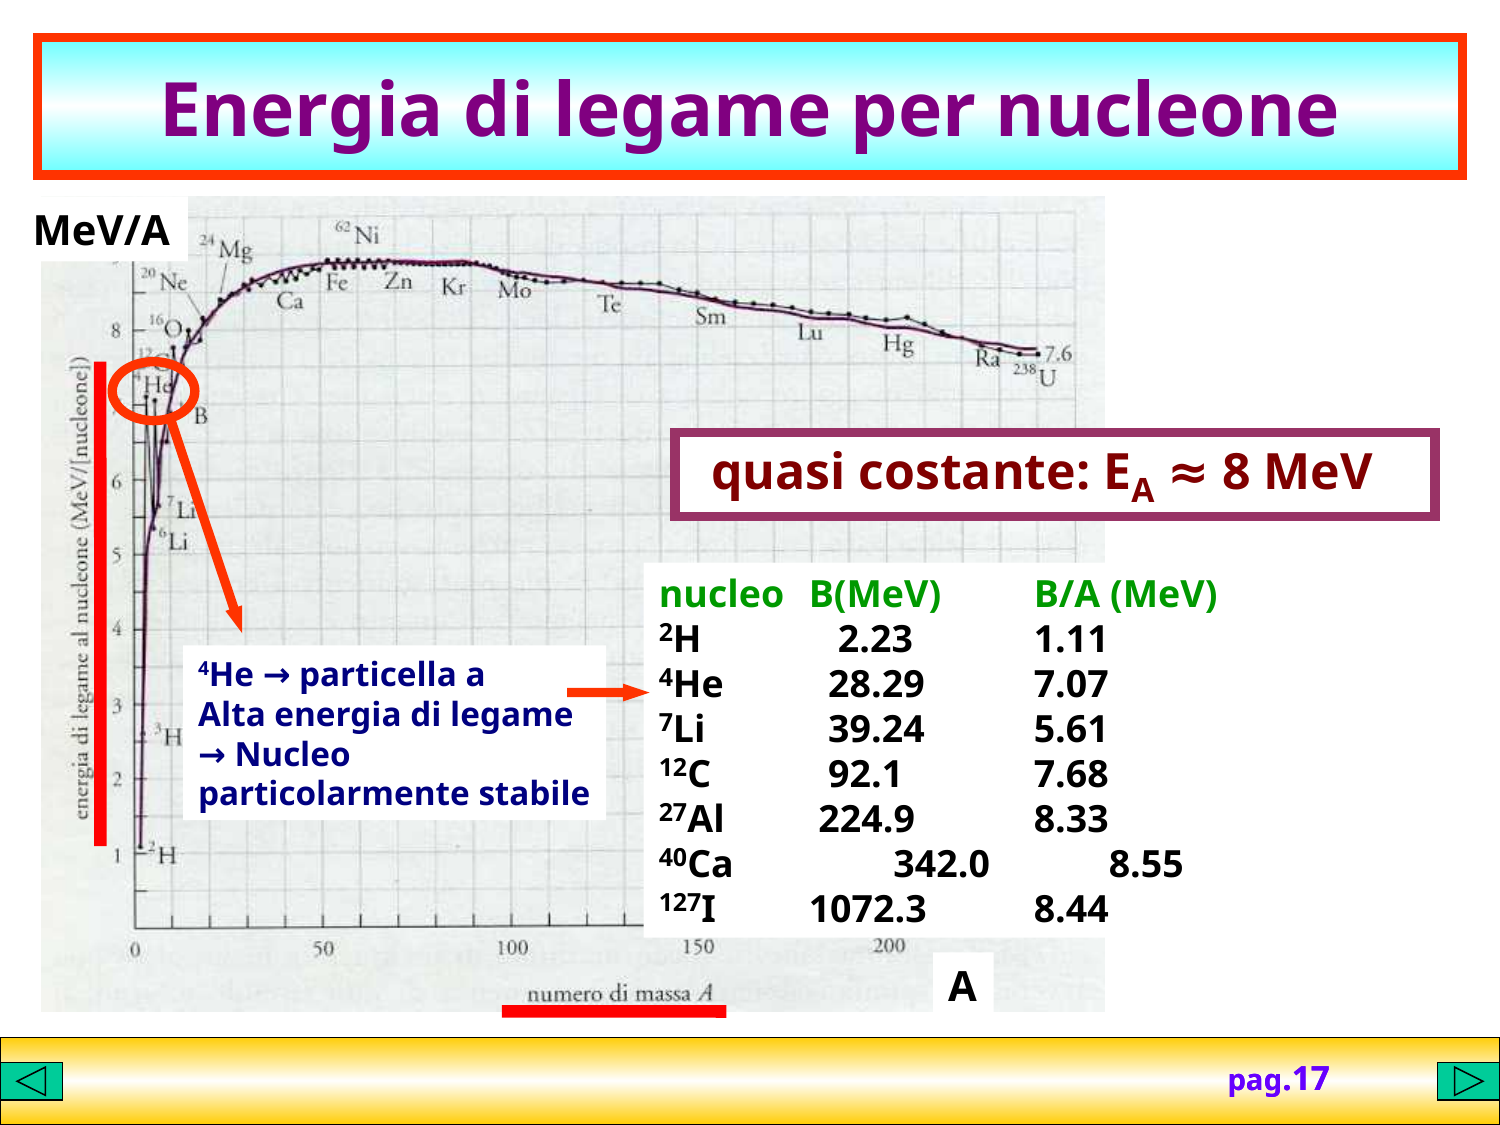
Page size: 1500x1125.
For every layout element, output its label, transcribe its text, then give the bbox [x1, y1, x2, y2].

text_box MeV/A [17, 196, 188, 262]
text_box A [933, 952, 994, 1018]
text_box nucleo B(MeV) B/A (MeV) 2H 2.23 1.11 4He 28.29 7.07 7Li 39.24 5.61 12C 92.1 7.68 27Al 224.9 8.33 40Ca 342.0 8.55 127I 1072.3 8.44 [643, 562, 1313, 938]
text_box pag.<number> [1212, 1050, 1413, 1125]
text_box quasi costante: EA ≈ 8 MeV [675, 432, 1436, 517]
picture [41, 196, 1105, 1012]
text_box 4He → particella a Alta energia di legame → Nucleo particolarmente stabile [183, 645, 592, 821]
title Energia di legame per nucleone [37, 37, 1463, 175]
